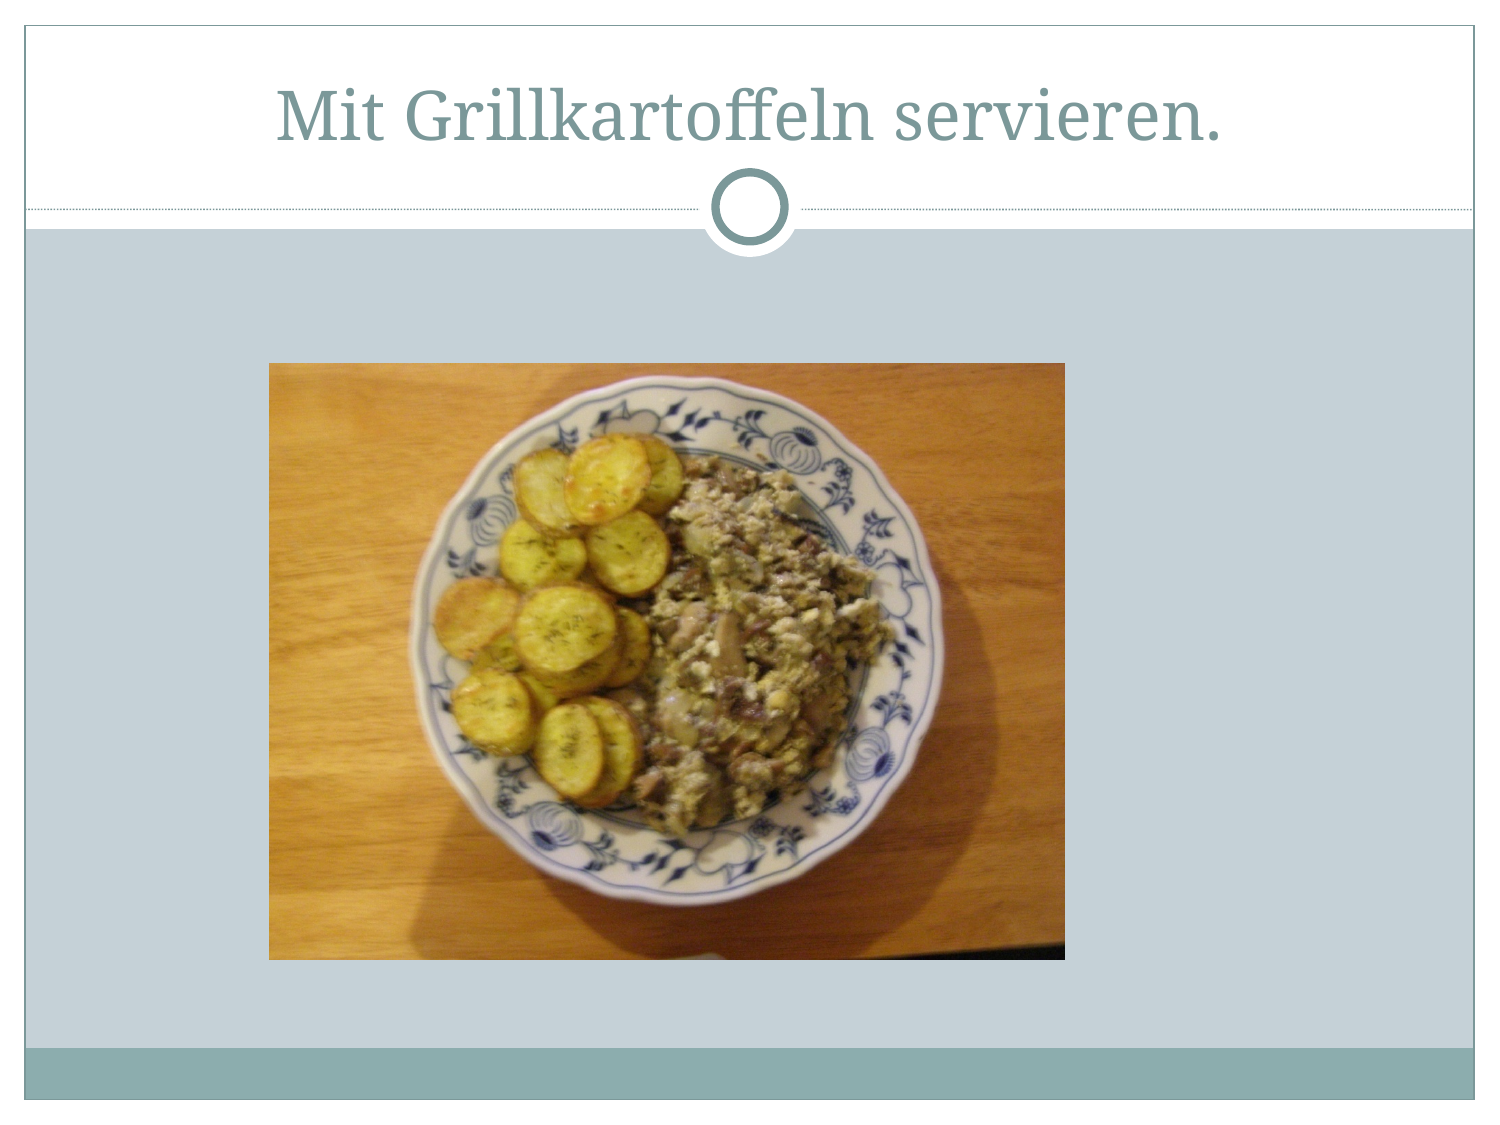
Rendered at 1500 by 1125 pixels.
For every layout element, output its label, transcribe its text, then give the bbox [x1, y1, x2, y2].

title Mit Grillkartoffeln servieren. [49, 37, 1450, 162]
picture [269, 363, 1065, 960]
